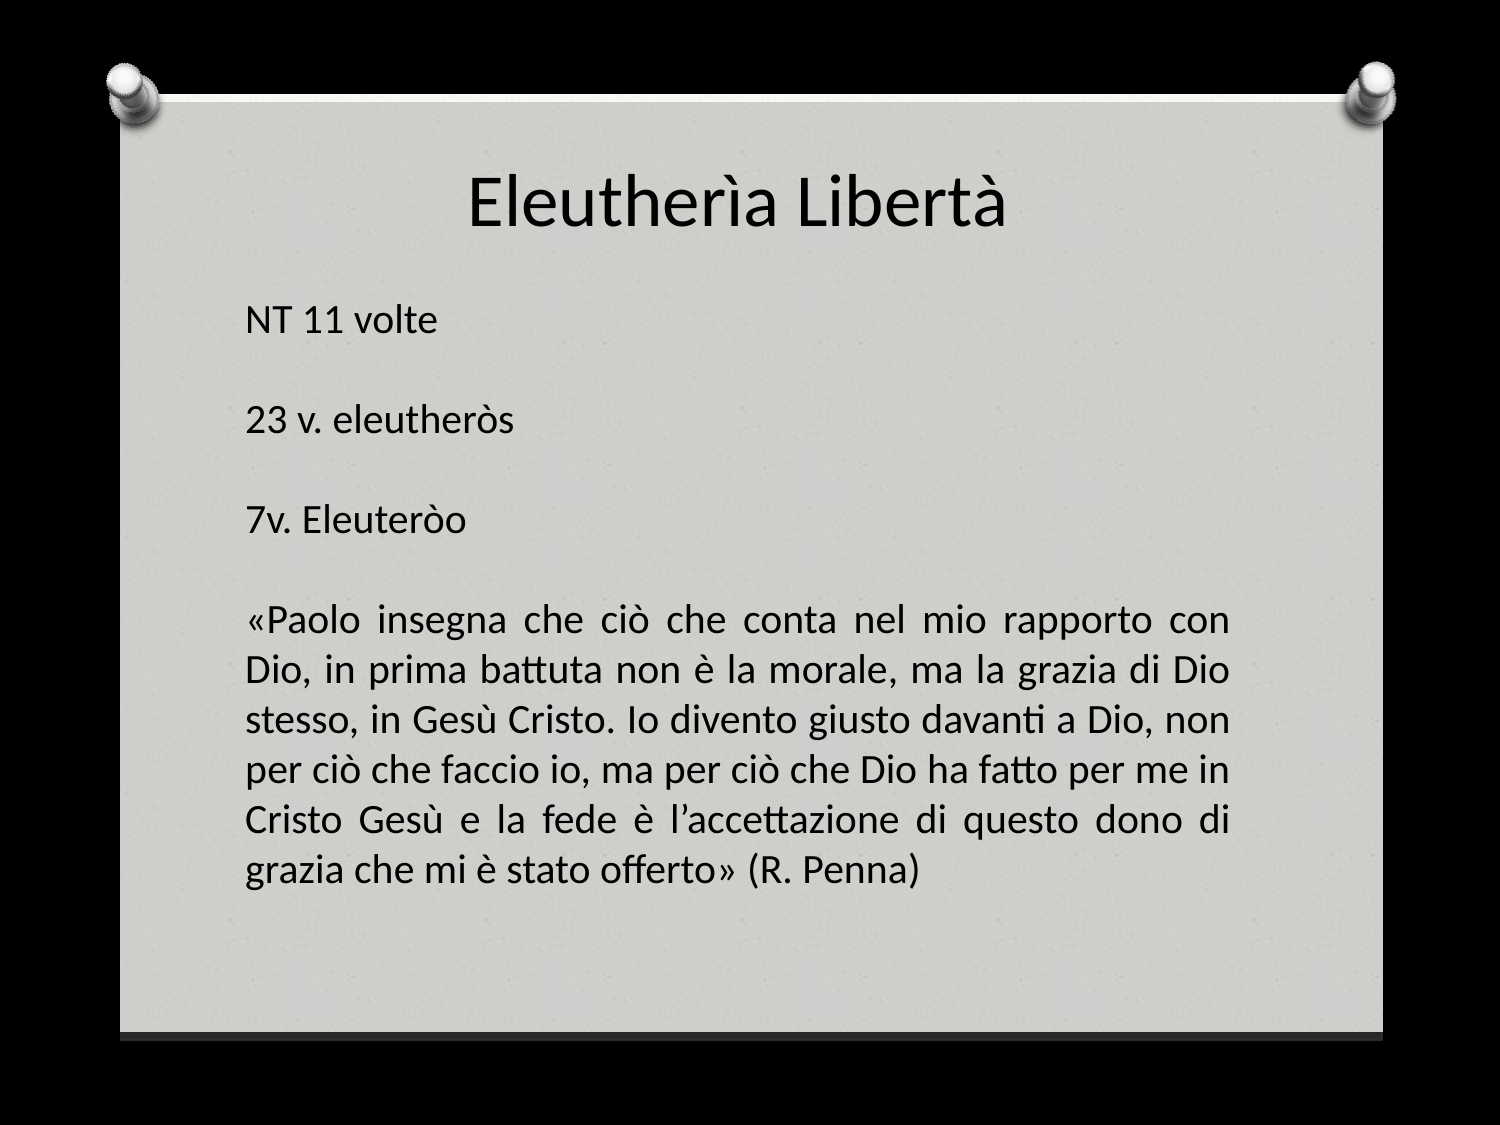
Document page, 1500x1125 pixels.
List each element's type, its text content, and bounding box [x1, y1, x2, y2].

text_box Eleutherìa Libertà NT 11 volte 23 v. eleutheròs 7v. Eleuteròo «Paolo insegna che ciò che conta nel mio rapporto con Dio, in prima battuta non è la morale, ma la grazia di Dio stesso, in Gesù Cristo. Io divento giusto davanti a Dio, non per ciò che faccio io, ma per ciò che Dio ha fatto per me in Cristo Gesù e la fede è l’accettazione di questo dono di grazia che mi è stato offerto» (R. Penna) [230, 144, 1247, 953]
